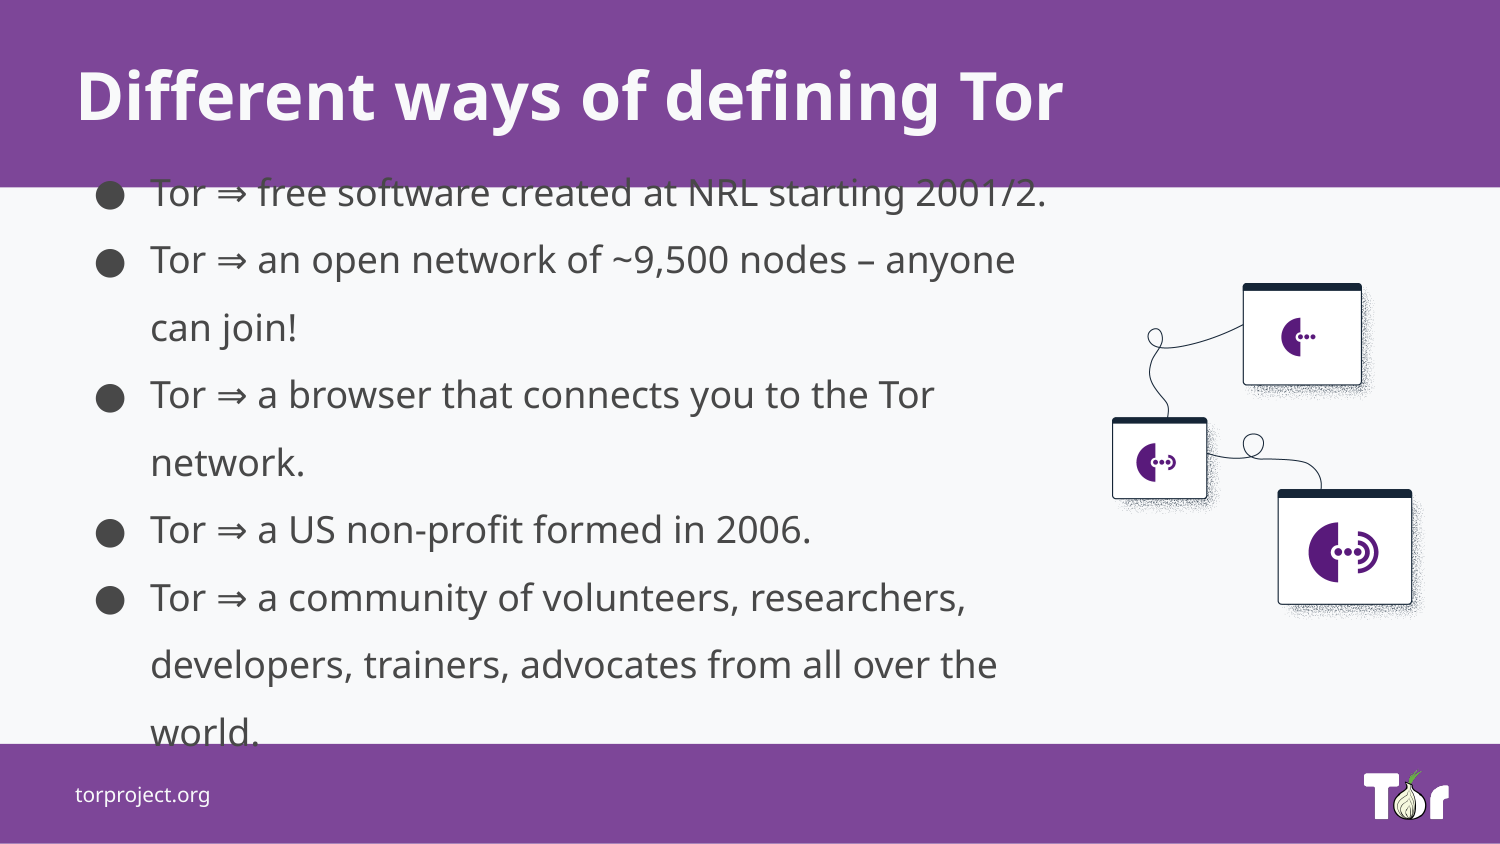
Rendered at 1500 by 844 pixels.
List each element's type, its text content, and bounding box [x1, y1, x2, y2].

title Different ways of defining Tor [75, 46, 1436, 141]
picture [1062, 250, 1463, 650]
list Tor ⇒ free software created at NRL starting 2001/2. Tor ⇒ an open network of ~9,500 nodes – anyone can join! Tor ⇒ a browser that connects you to the Tor network. Tor ⇒ a US non-profit formed in 2006. Tor ⇒ a community of volunteers, researchers, developers, trainers, advocates from all over the world. [75, 187, 1083, 713]
picture [1364, 768, 1449, 820]
